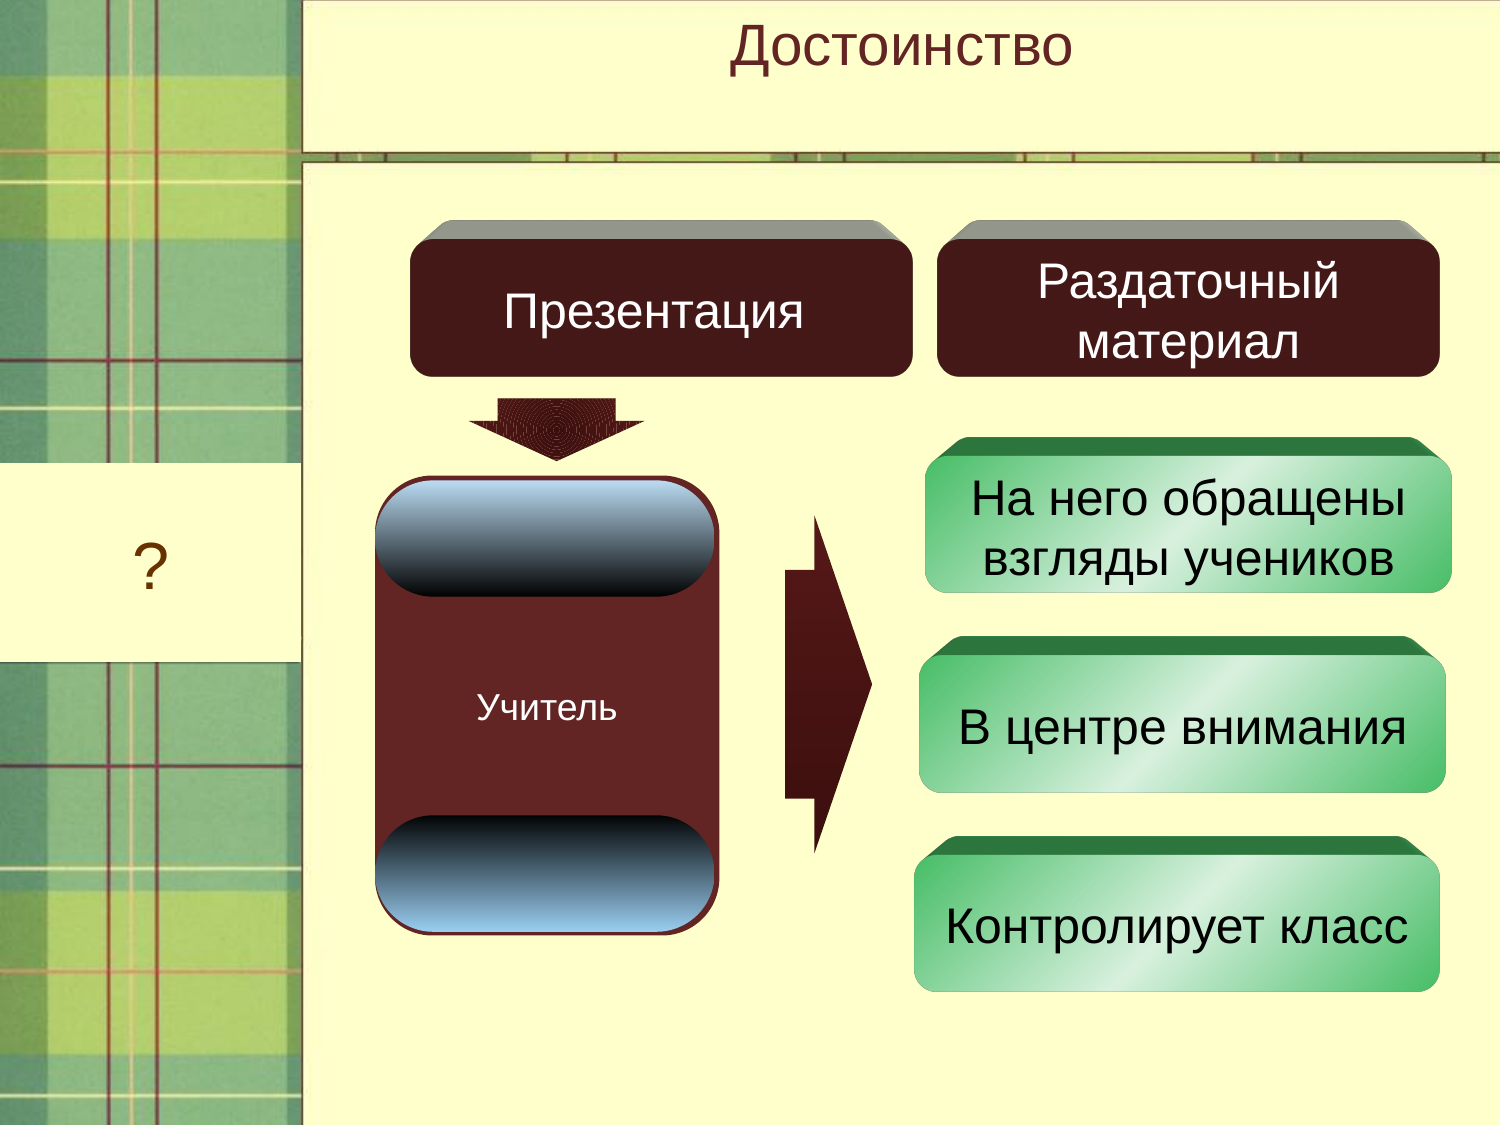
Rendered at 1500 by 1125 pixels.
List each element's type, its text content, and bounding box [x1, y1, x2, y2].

text_box [375, 480, 715, 597]
text_box [468, 398, 645, 462]
text_box Достоинство [305, 0, 1500, 85]
text_box [375, 815, 715, 932]
text_box Учитель [375, 475, 720, 936]
text_box [785, 515, 873, 854]
text_box ? [0, 463, 301, 662]
